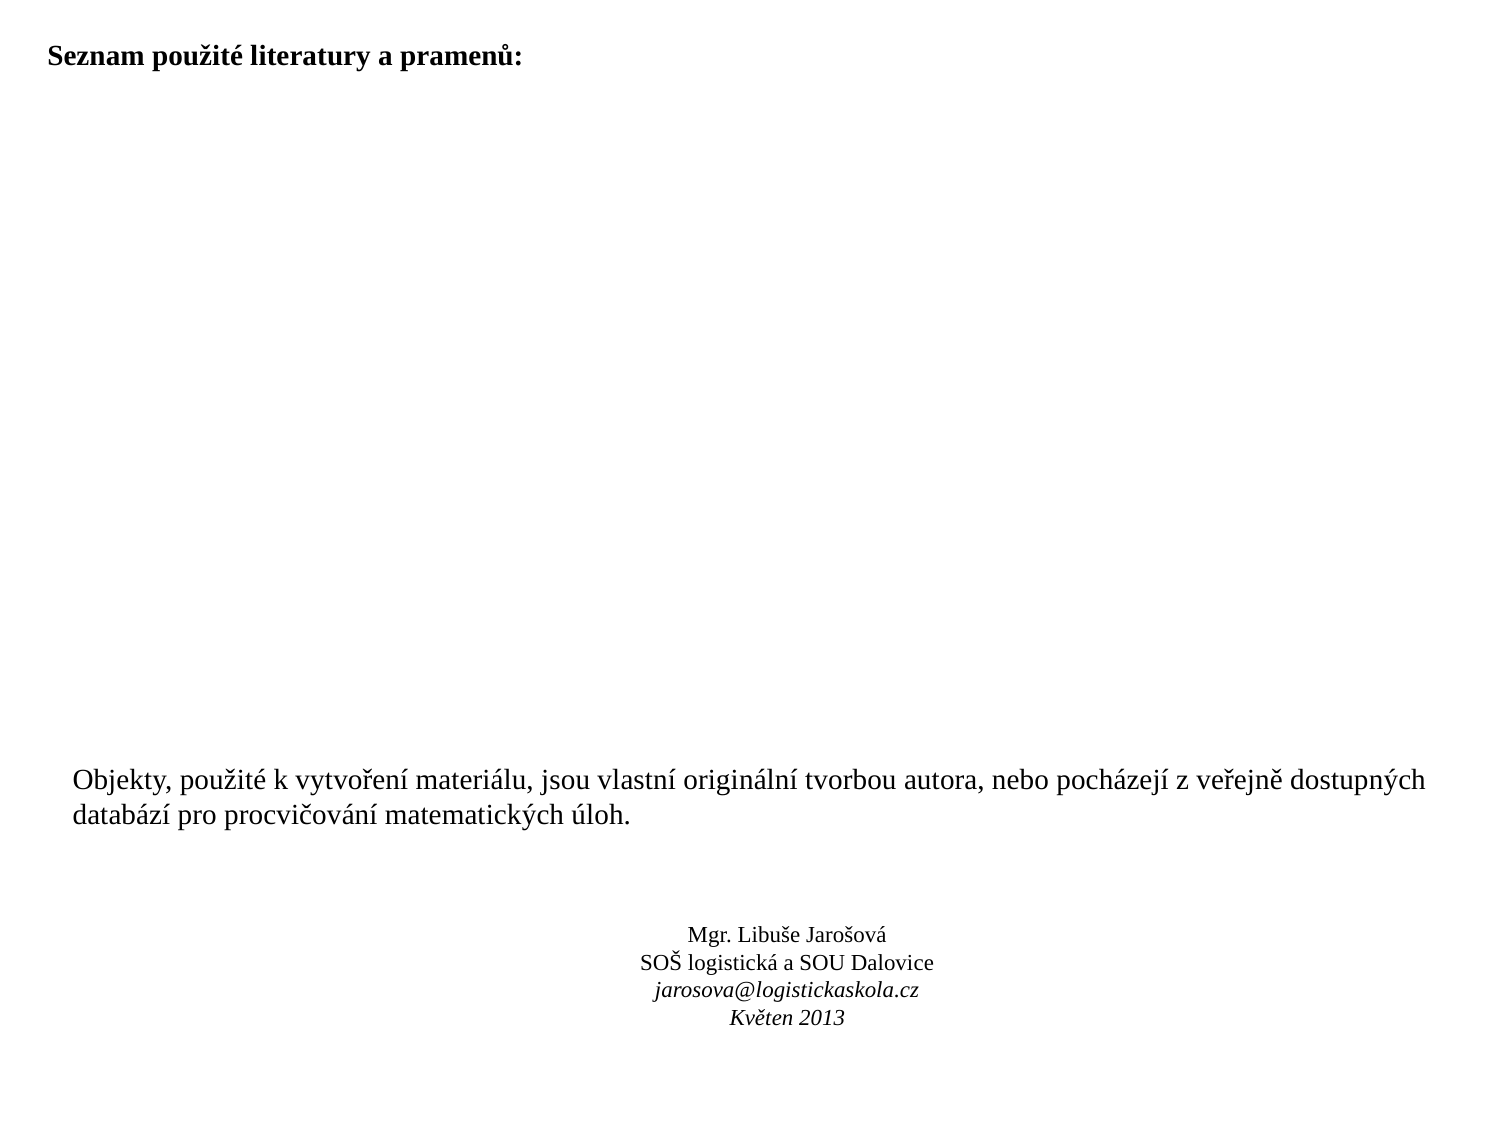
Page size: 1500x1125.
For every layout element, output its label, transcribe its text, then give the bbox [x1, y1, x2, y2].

text_box Mgr. Libuše Jarošová SOŠ logistická a SOU Dalovice jarosova@logistickaskola.cz Květen 2013 [494, 913, 1080, 1039]
text_box Seznam použité literatury a pramenů: [33, 29, 762, 80]
text_box Objekty, použité k vytvoření materiálu, jsou vlastní originální tvorbou autora, nebo pocházejí z veřejně dostupných databází pro procvičování matematických úloh. [58, 753, 1442, 841]
